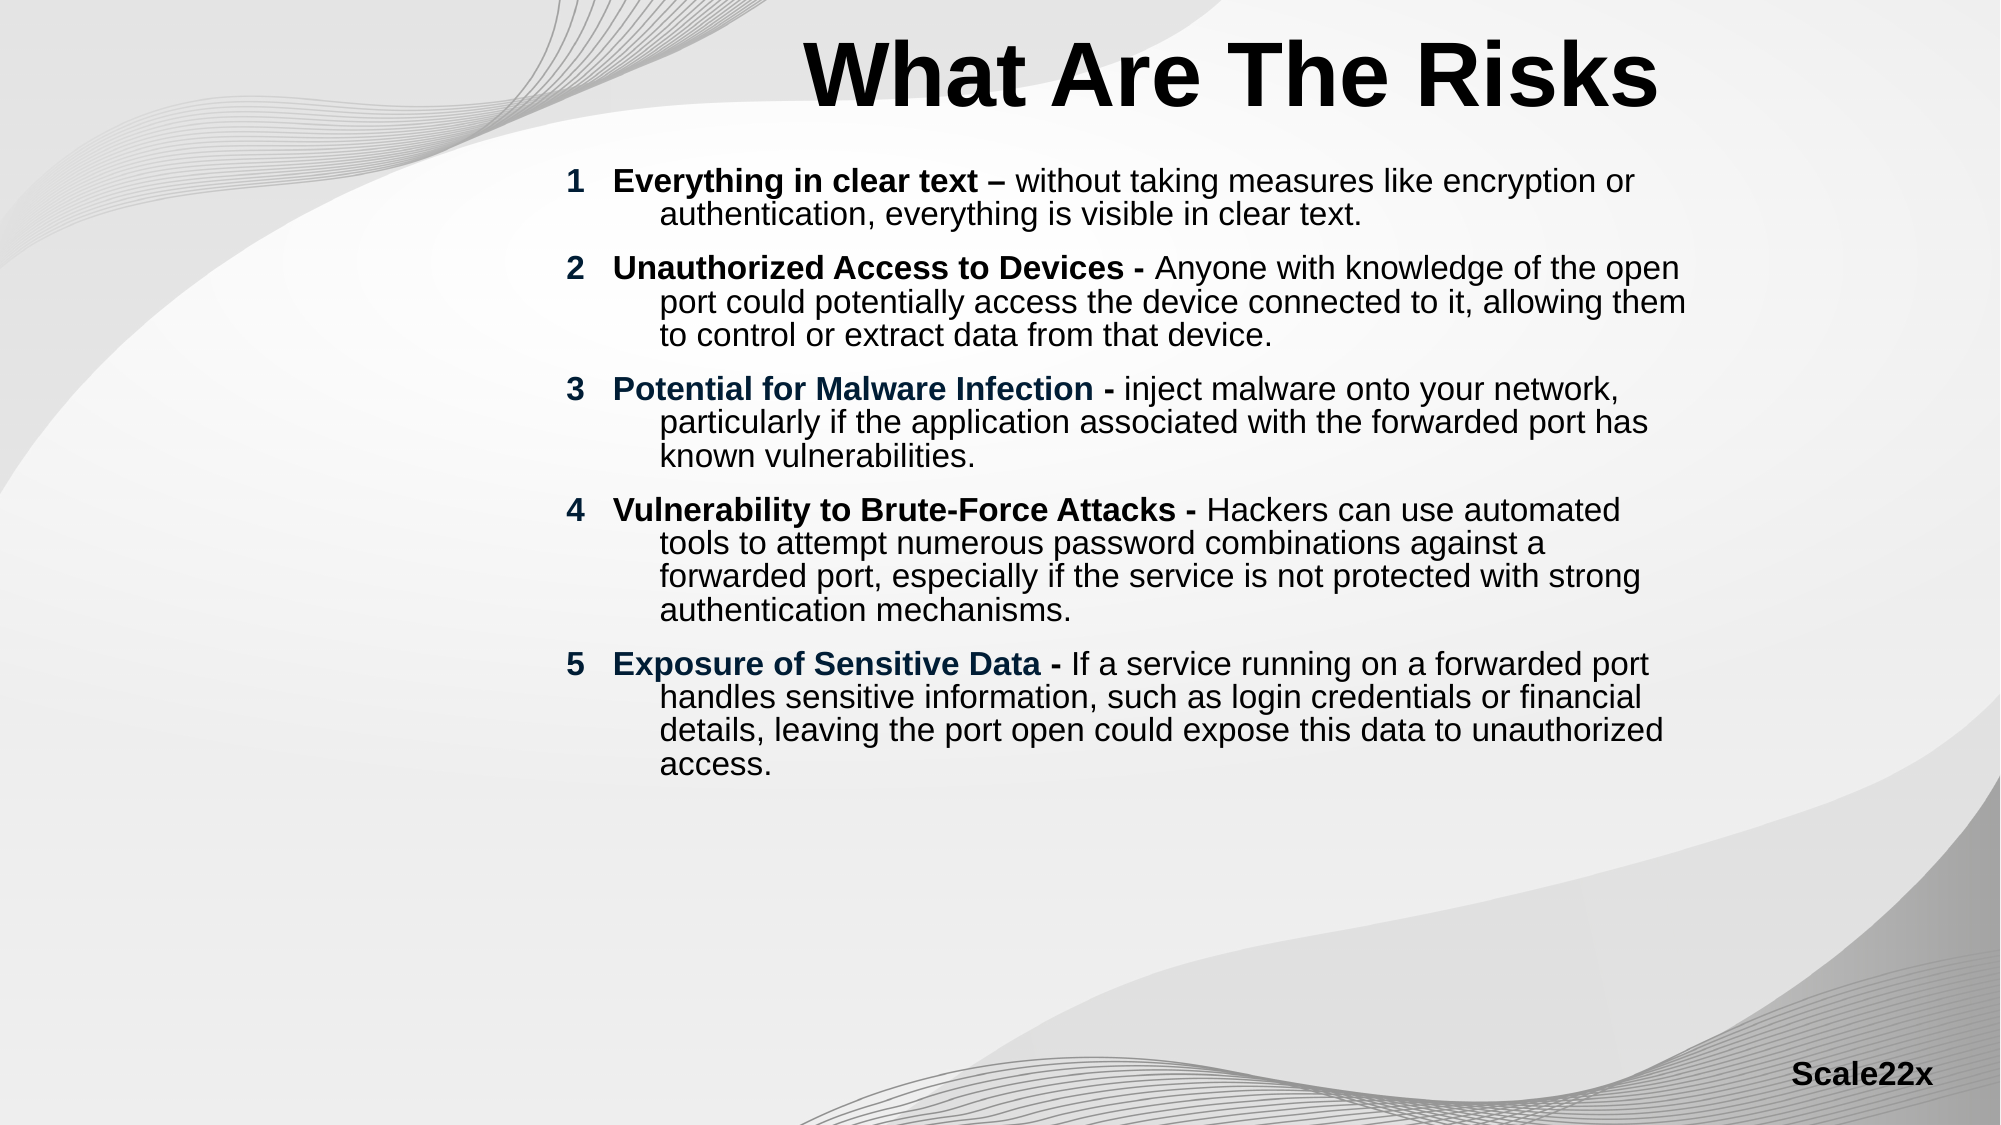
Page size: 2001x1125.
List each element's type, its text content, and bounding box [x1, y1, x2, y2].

title What Are The Risks [715, 0, 1750, 158]
text_box Scale22x [1776, 1047, 1975, 1103]
list Everything in clear text – without taking measures like encryption or authentication, everything is visible in clear text. Unauthorized Access to Devices - Anyone with knowledge of the open port could potentially access the device connected to it, allowing them to control or extract data from that device. Potential for Malware Infection - inject malware onto your network, particularly if the application associated with the forwarded port has known vulnerabilities. Vulnerability to Brute-Force Attacks - Hackers can use automated tools to attempt numerous password combinations against a forwarded port, especially if the service is not protected with strong authentication mechanisms. Exposure of Sensitive Data - If a service running on a forwarded port handles sensitive information, such as login credentials or financial details, leaving the port open could expose this data to unauthorized access. [549, 158, 1708, 952]
picture [0, 0, 2001, 1125]
